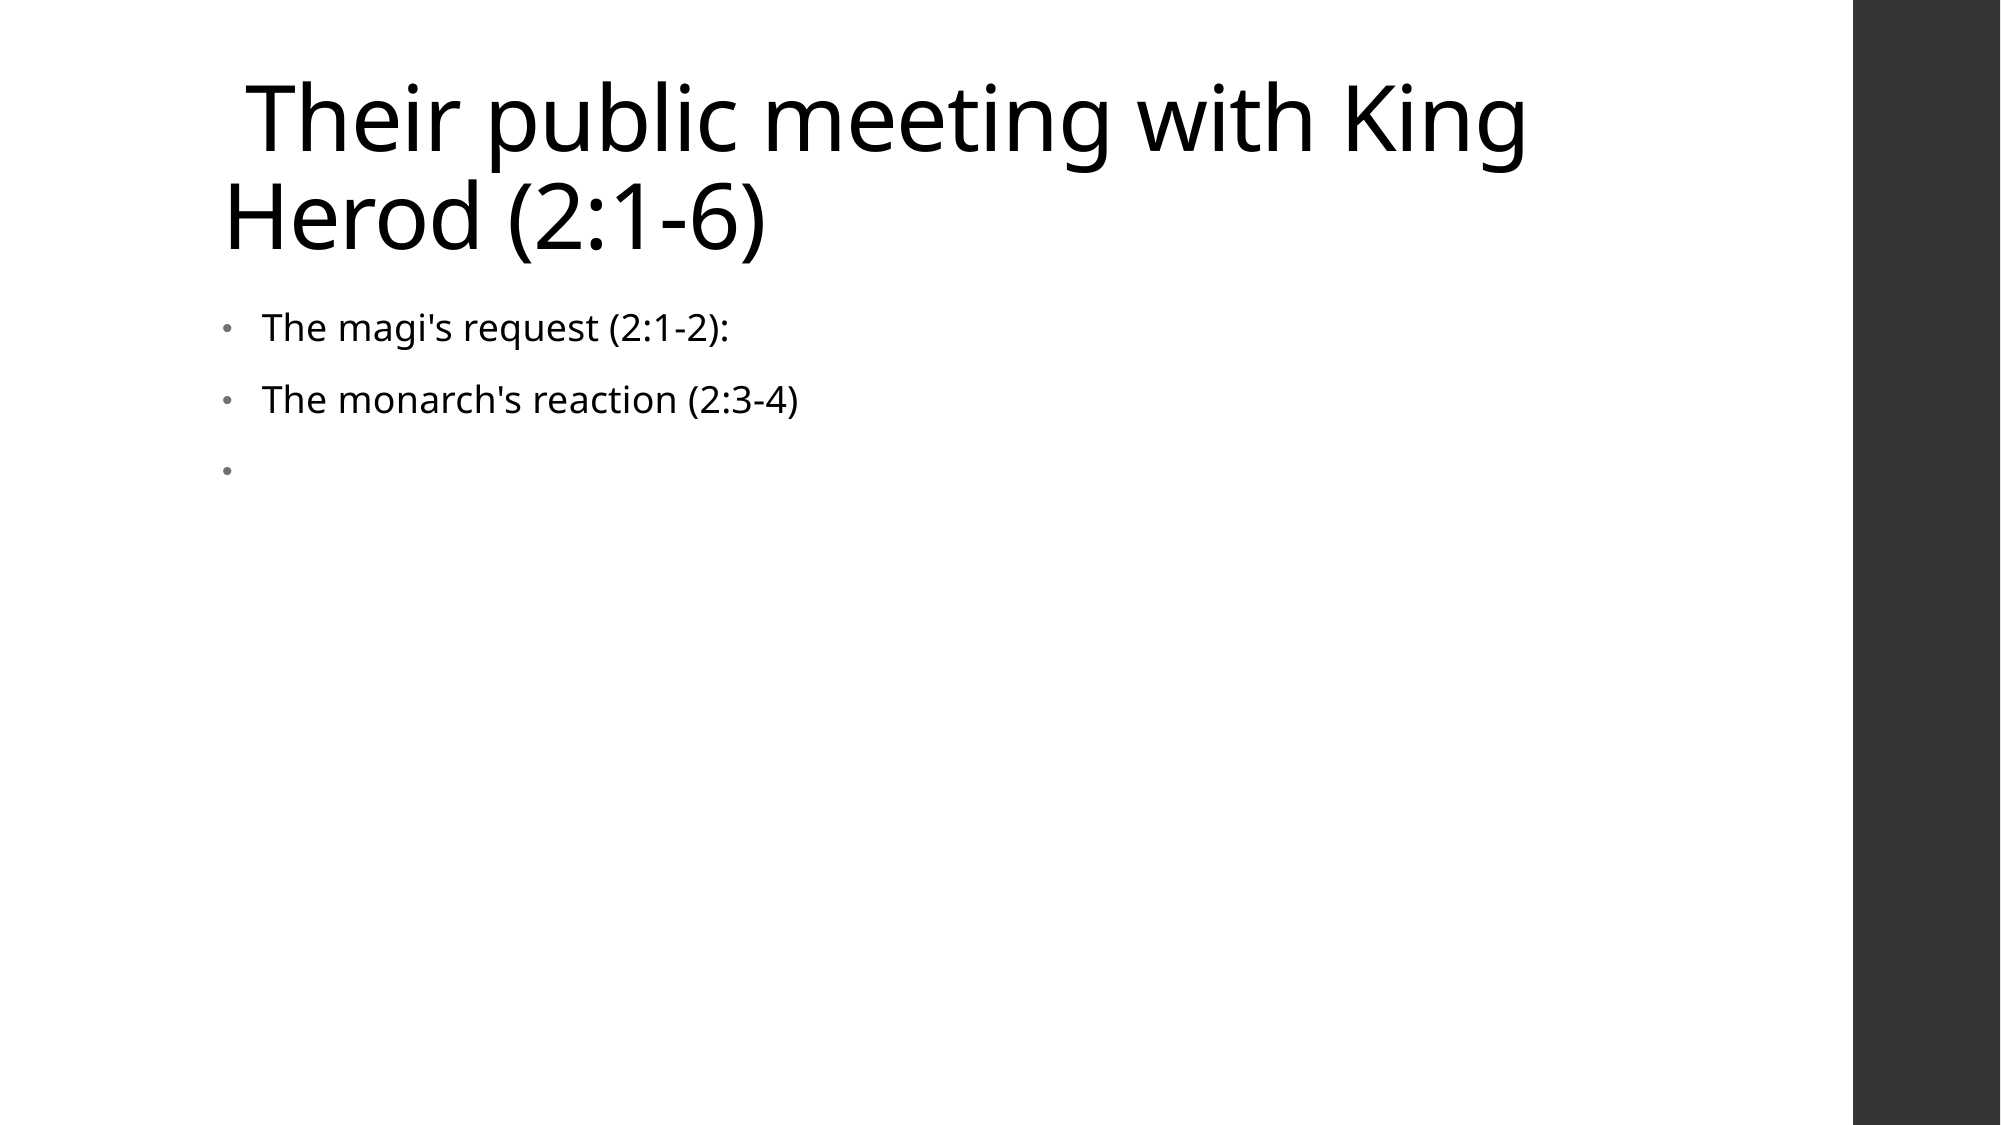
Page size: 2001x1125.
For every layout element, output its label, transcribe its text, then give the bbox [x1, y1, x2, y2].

list The magi's request (2:1-2): The monarch's reaction (2:3-4) [206, 299, 1617, 1014]
title Their public meeting with King Herod (2:1-6) [206, 60, 1797, 278]
